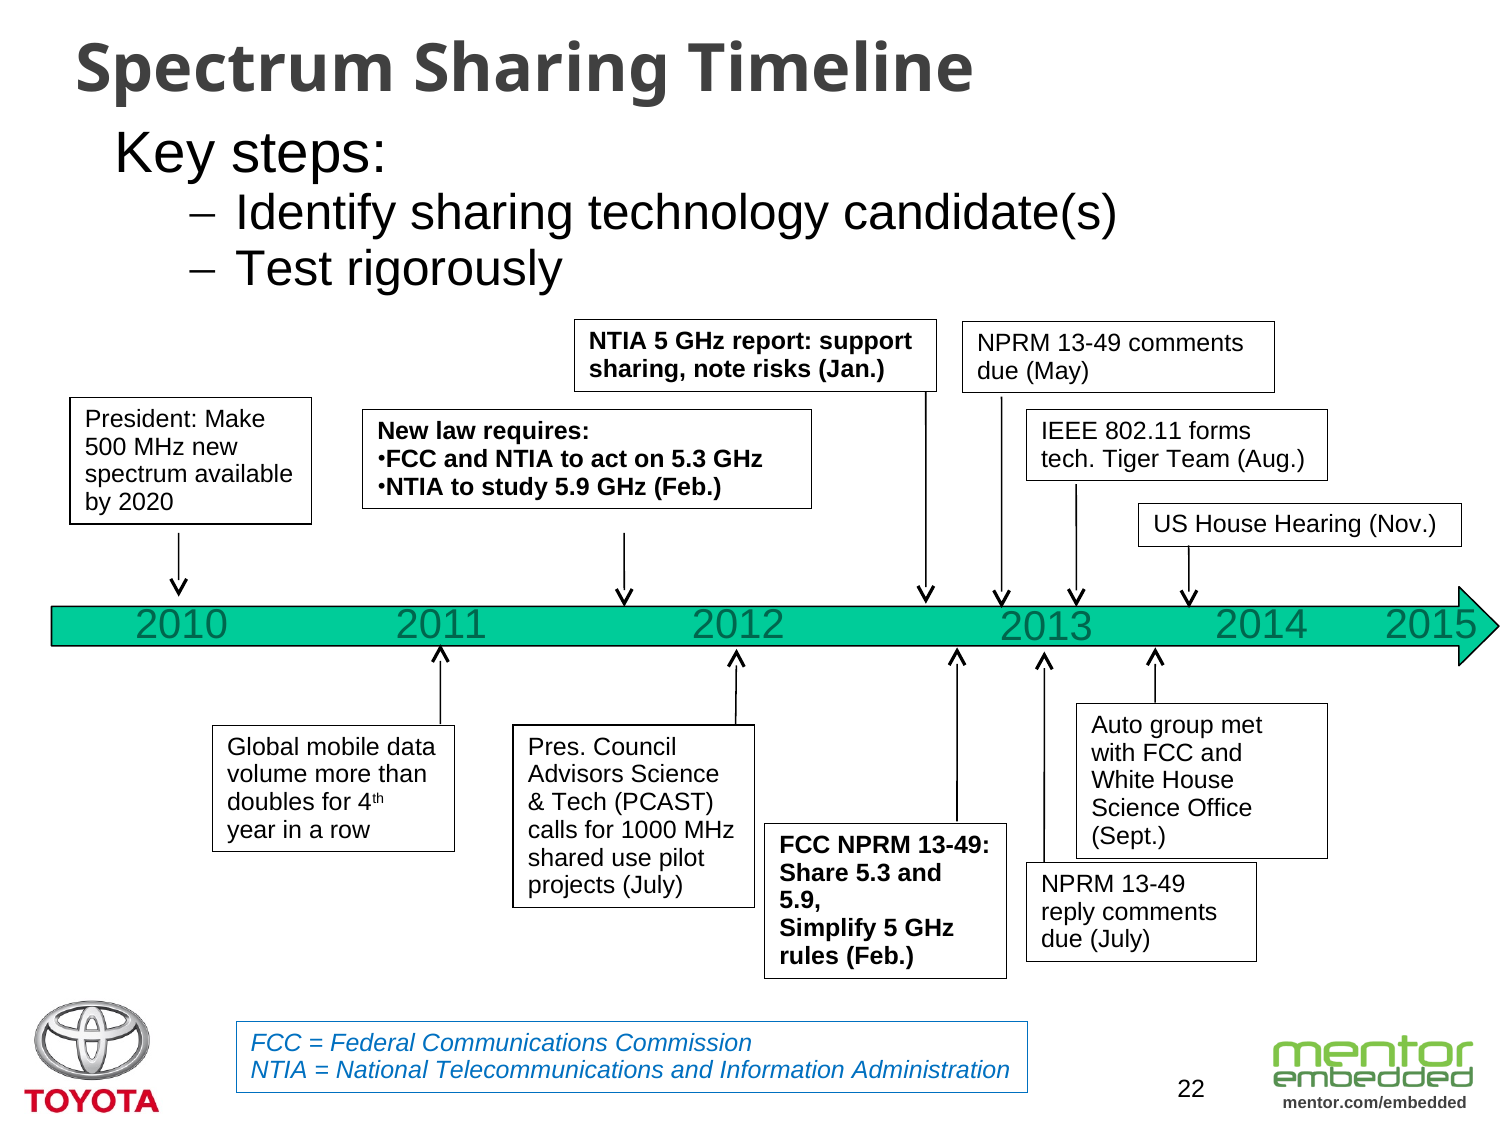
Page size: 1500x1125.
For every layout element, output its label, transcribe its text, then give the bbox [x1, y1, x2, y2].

picture [24, 998, 163, 1114]
text_box Global mobile data volume more than doubles for 4th year in a row [212, 725, 454, 852]
text_box NTIA 5 GHz report: support sharing, note risks (Jan.) [574, 319, 937, 391]
text_box US House Hearing (Nov.) [1138, 502, 1462, 547]
text_box 2011 [380, 593, 504, 656]
text_box IEEE 802.11 forms tech. Tiger Team (Aug.) [1026, 409, 1327, 481]
picture [1268, 1030, 1476, 1092]
text_box 2014 [1200, 593, 1324, 656]
text_box FCC NPRM 13-49: Share 5.3 and 5.9, Simplify 5 GHz rules (Feb.) [764, 823, 1007, 979]
text_box NPRM 13-49 reply comments due (July) [1026, 862, 1257, 962]
text_box Spectrum Sharing Timeline [0, 0, 1500, 113]
text_box 2010 [120, 593, 243, 656]
text_box Pres. Council Advisors Science & Tech (PCAST) calls for 1000 MHz shared use pilot projects (July) [513, 725, 755, 908]
text_box 2013 [985, 595, 1109, 658]
text_box New law requires: FCC and NTIA to act on 5.3 GHz NTIA to study 5.9 GHz (Feb.) [362, 409, 812, 509]
text_box Auto group met with FCC and White House Science Office (Sept.) [1076, 703, 1328, 859]
text_box FCC = Federal Communications Commission NTIA = National Telecommunications and Information Administration [235, 1021, 1028, 1093]
text_box 2015 [1370, 593, 1493, 656]
text_box Key steps: Identify sharing technology candidate(s) Test rigorously [100, 112, 1412, 305]
text_box President: Make 500 MHz new spectrum available by 2020 [70, 397, 312, 525]
text_box NPRM 13-49 comments due (May) [962, 321, 1275, 393]
text_box 2012 [677, 593, 800, 656]
